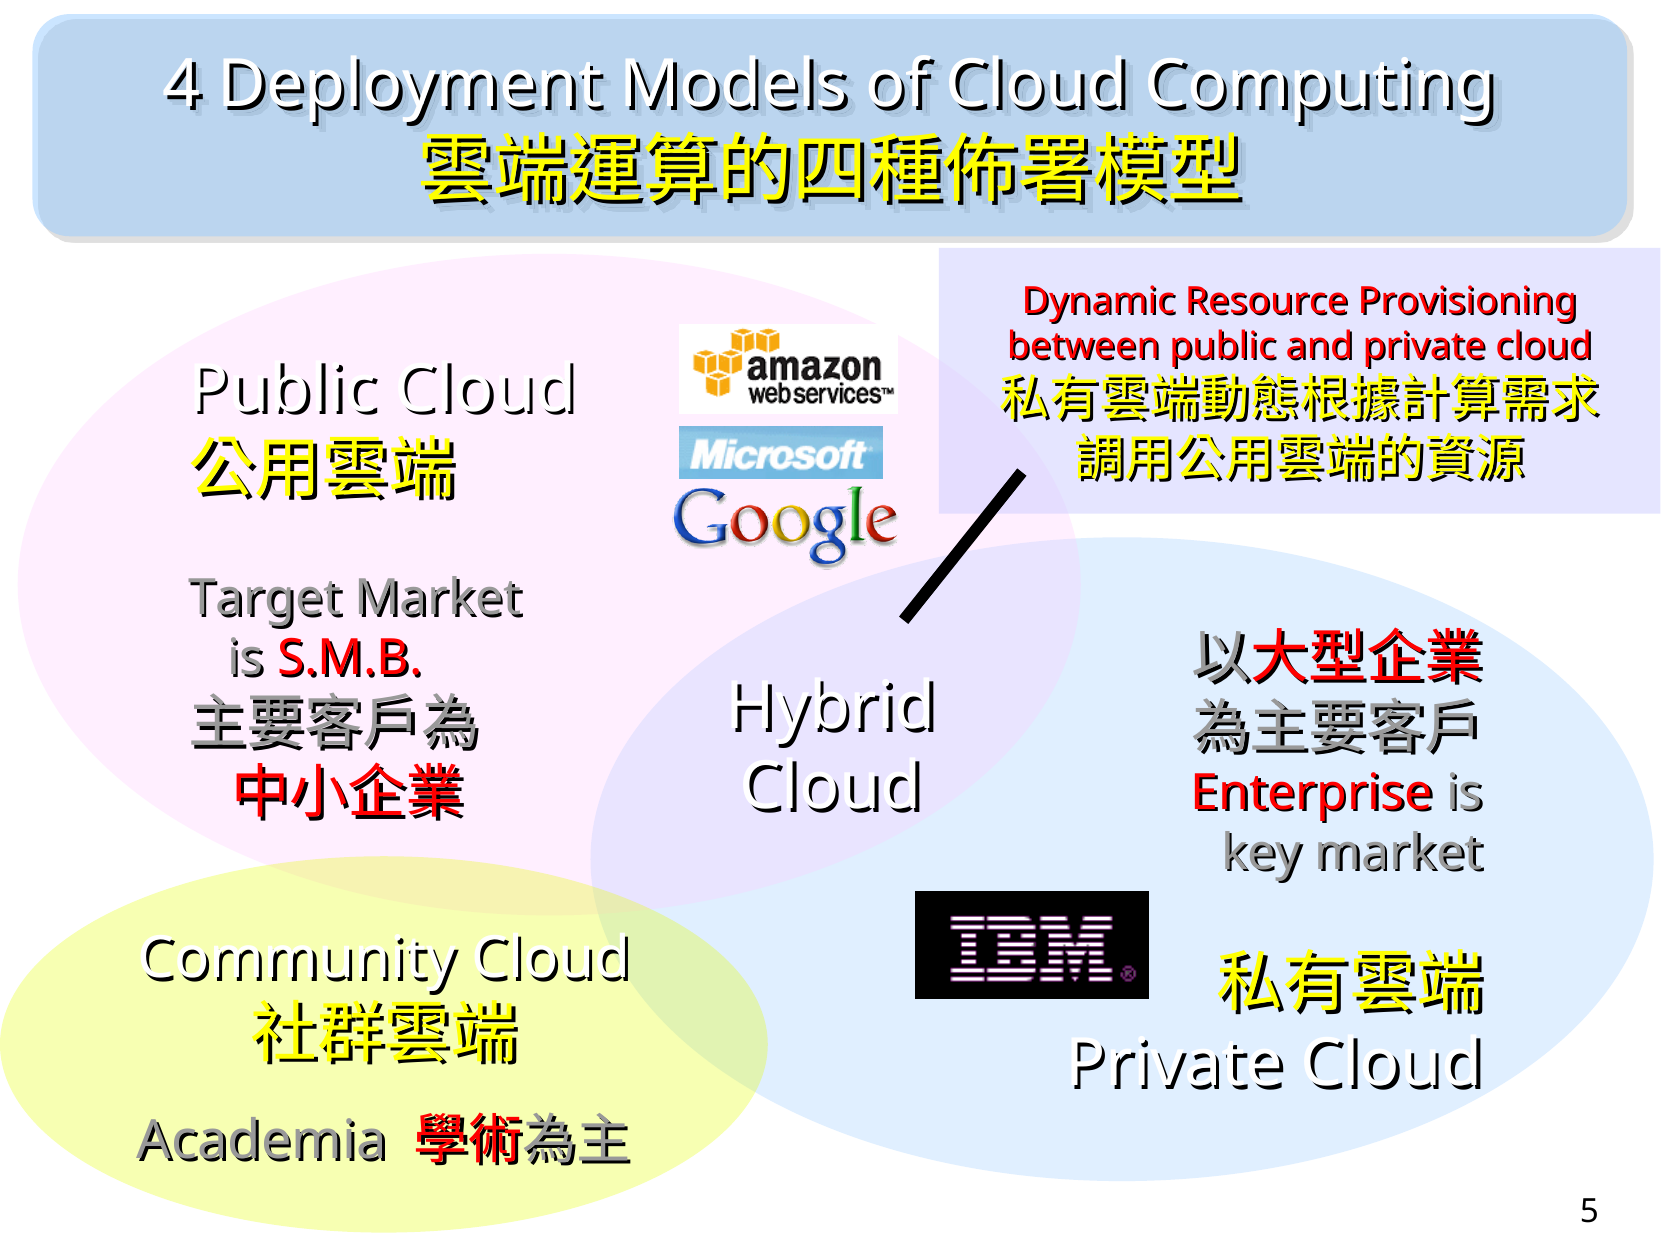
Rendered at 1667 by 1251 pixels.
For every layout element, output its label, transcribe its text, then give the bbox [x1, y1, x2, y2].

text_box 以大型企業 為主要客戶 Enterprise is key market 私有雲端 Private Cloud [653, 537, 1654, 1182]
picture [667, 484, 904, 571]
text_box 4 Deployment Models of Cloud Computing 雲端運算的四種佈署模型 [32, 14, 1628, 237]
picture [679, 324, 898, 414]
text_box Public Cloud 公用雲端 Target Market is S.M.B. 主要客戶為 中小企業 [17, 253, 1081, 909]
text_box Dynamic Resource Provisioning between public and private cloud 私有雲端動態根據計算需求 調用公用雲端的資源 [938, 247, 1661, 514]
text_box Community Cloud 社群雲端 Academia 學術為主 [0, 856, 768, 1233]
text_box Hybrid Cloud [569, 654, 1093, 830]
picture [915, 891, 1149, 999]
picture [679, 426, 883, 479]
